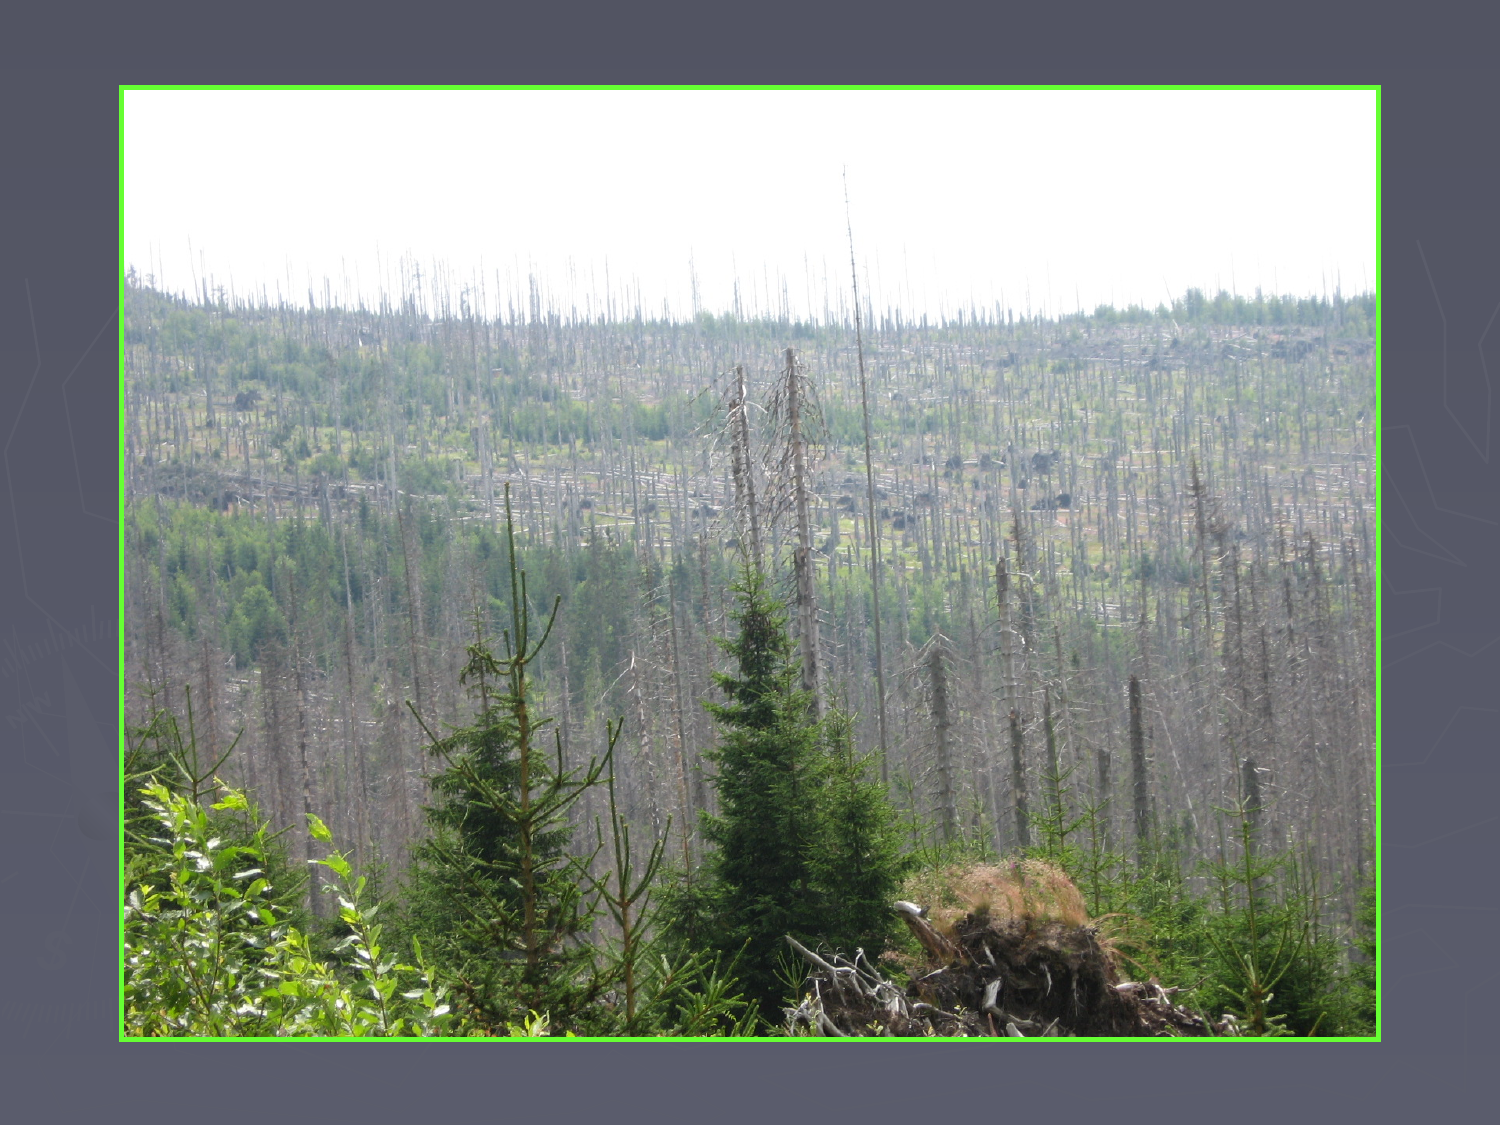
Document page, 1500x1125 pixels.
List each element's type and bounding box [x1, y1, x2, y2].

text_box [123, 90, 1377, 1038]
